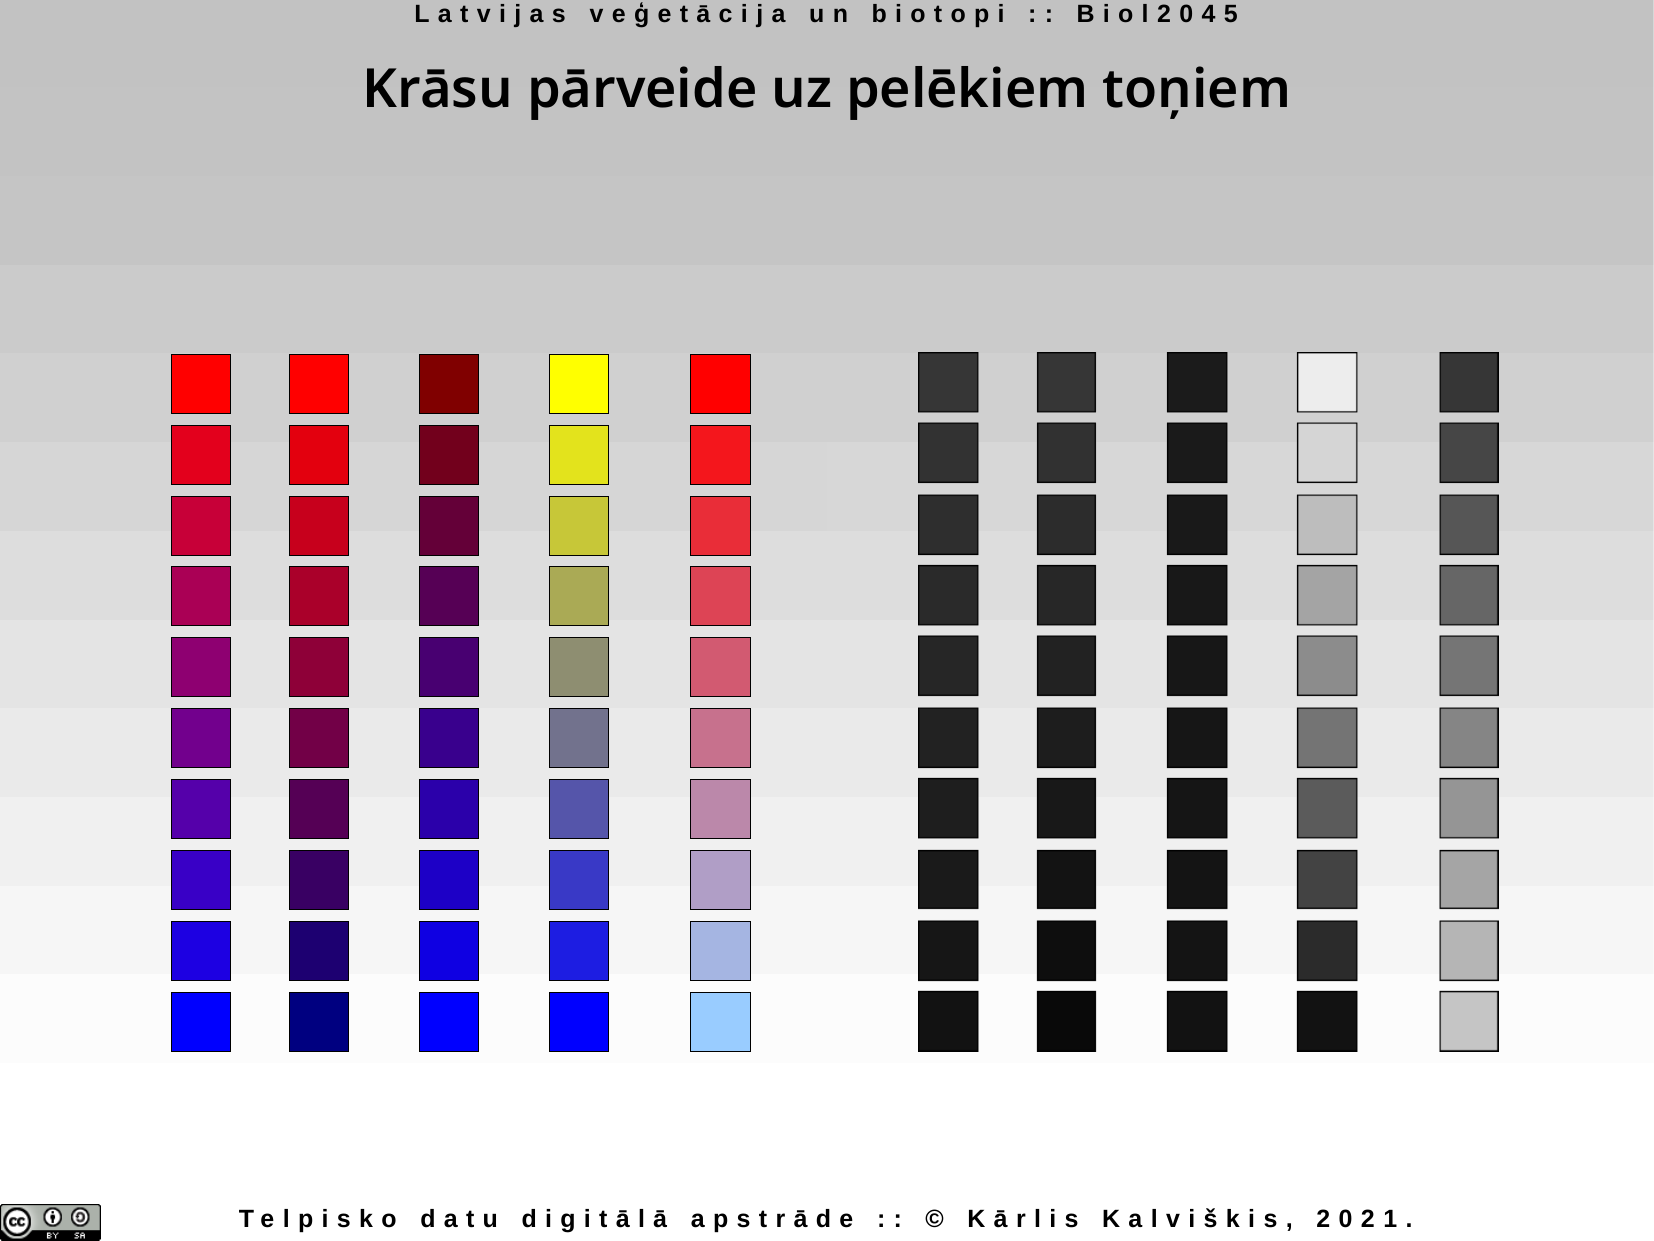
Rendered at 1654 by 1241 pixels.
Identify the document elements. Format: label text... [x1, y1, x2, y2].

text_box [419, 425, 479, 485]
text_box [690, 992, 751, 1052]
text_box [289, 850, 349, 910]
text_box [690, 637, 751, 697]
text_box [419, 921, 479, 981]
title Krāsu pārveide uz pelēkiem toņiem [29, 49, 1625, 296]
text_box [171, 354, 231, 414]
text_box [690, 566, 751, 626]
text_box [171, 708, 231, 768]
text_box [549, 566, 609, 626]
text_box [289, 779, 349, 839]
text_box [419, 992, 479, 1052]
text_box [171, 566, 231, 626]
text_box [549, 637, 609, 697]
text_box [690, 921, 751, 981]
text_box [419, 566, 479, 626]
text_box [549, 850, 609, 910]
text_box [289, 921, 349, 981]
text_box [419, 850, 479, 910]
text_box [171, 425, 231, 485]
text_box [419, 496, 479, 556]
text_box [289, 637, 349, 697]
text_box [549, 708, 609, 768]
text_box [419, 354, 479, 414]
text_box [419, 779, 479, 839]
text_box [549, 354, 609, 414]
text_box [690, 779, 751, 839]
text_box [549, 921, 609, 981]
text_box [690, 850, 751, 910]
text_box [289, 496, 349, 556]
text_box [690, 425, 751, 485]
text_box [171, 496, 231, 556]
text_box [289, 566, 349, 626]
text_box [549, 496, 609, 556]
text_box [289, 354, 349, 414]
text_box [171, 637, 231, 697]
text_box [549, 779, 609, 839]
text_box [690, 708, 751, 768]
text_box [171, 992, 231, 1052]
text_box [171, 921, 231, 981]
text_box [289, 708, 349, 768]
text_box [289, 992, 349, 1052]
text_box [549, 992, 609, 1052]
text_box [549, 425, 609, 485]
text_box [690, 496, 751, 556]
text_box [171, 779, 231, 839]
text_box [289, 425, 349, 485]
text_box [419, 708, 479, 768]
text_box [690, 354, 751, 414]
picture [0, 0, 1654, 1241]
text_box [419, 637, 479, 697]
text_box [171, 850, 231, 910]
